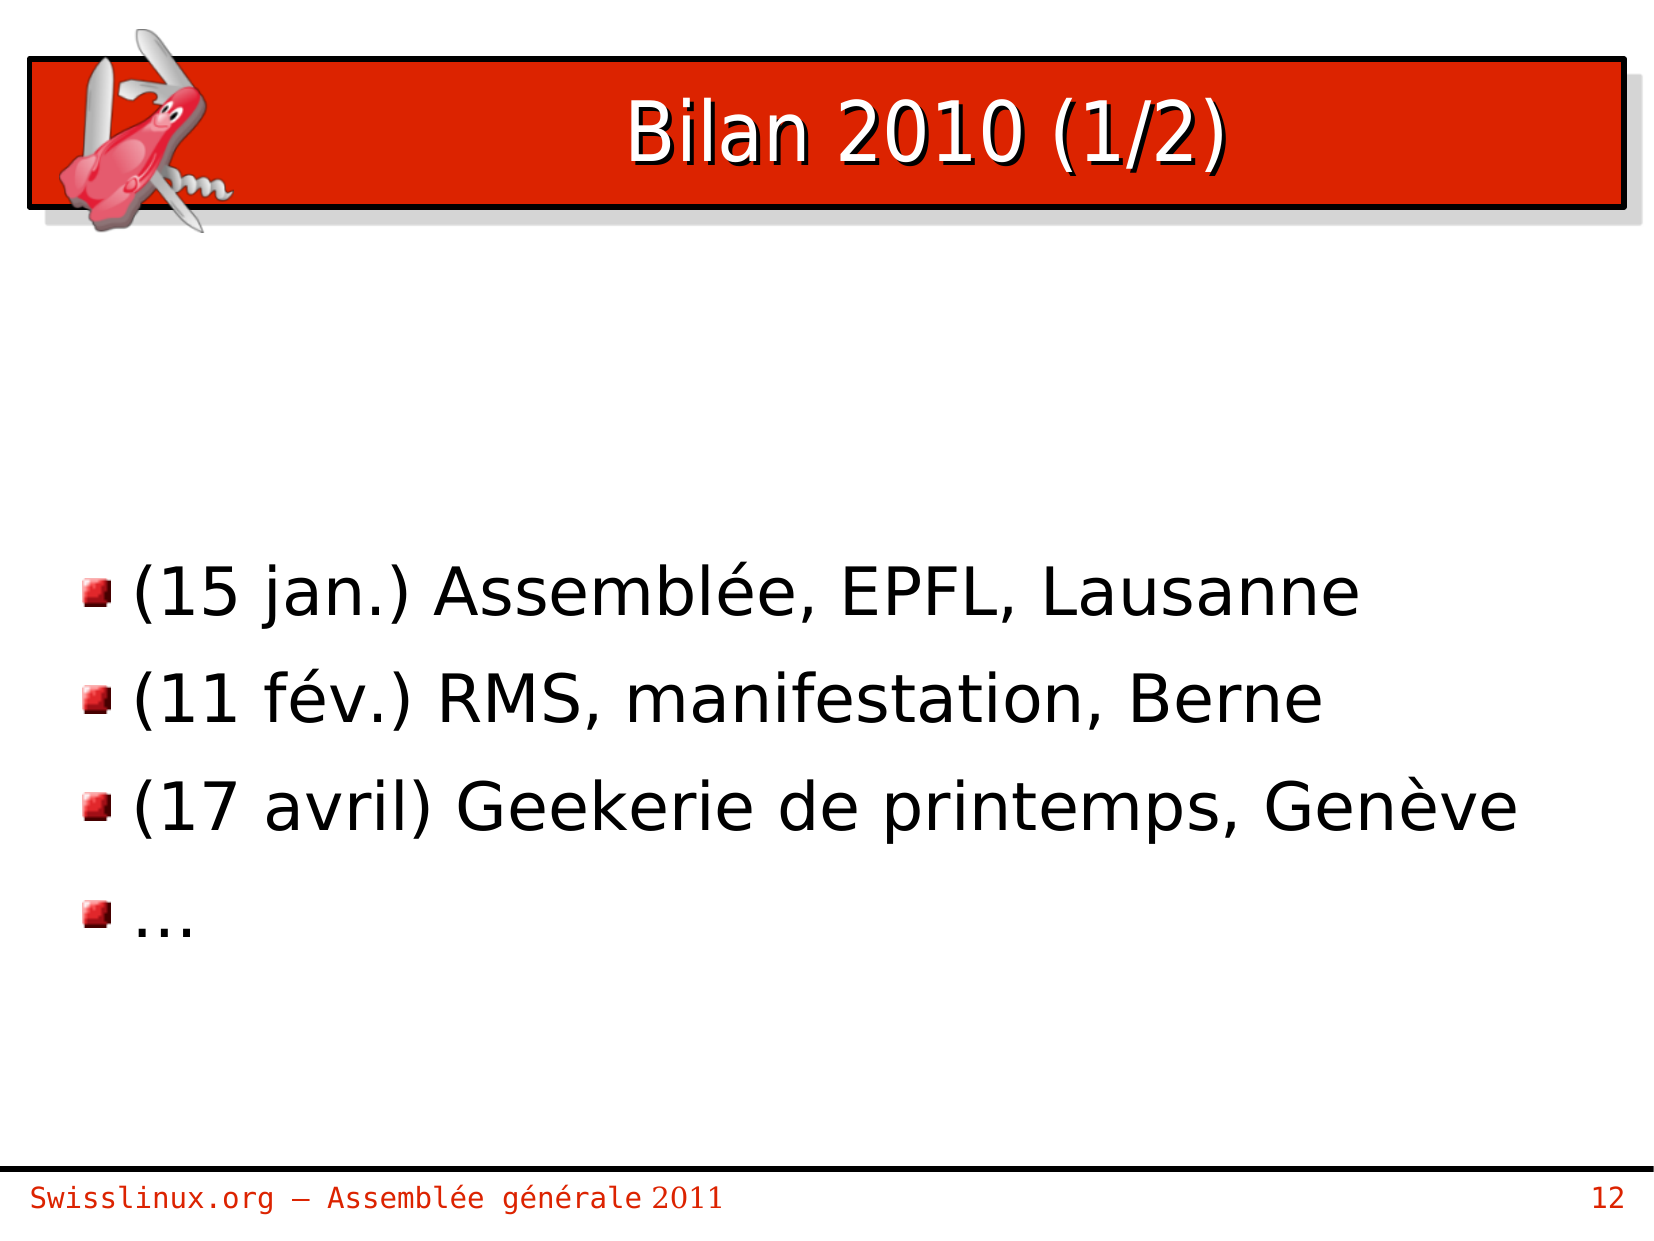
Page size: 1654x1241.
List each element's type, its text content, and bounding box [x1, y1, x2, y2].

picture [59, 29, 234, 233]
title Bilan 2010 (1/2) [259, 84, 1595, 182]
list (15 jan.) Assemblée, EPFL, Lausanne (11 fév.) RMS, manifestation, Berne (17 avril) Geekerie de printemps, Genève … [82, 290, 1571, 1109]
